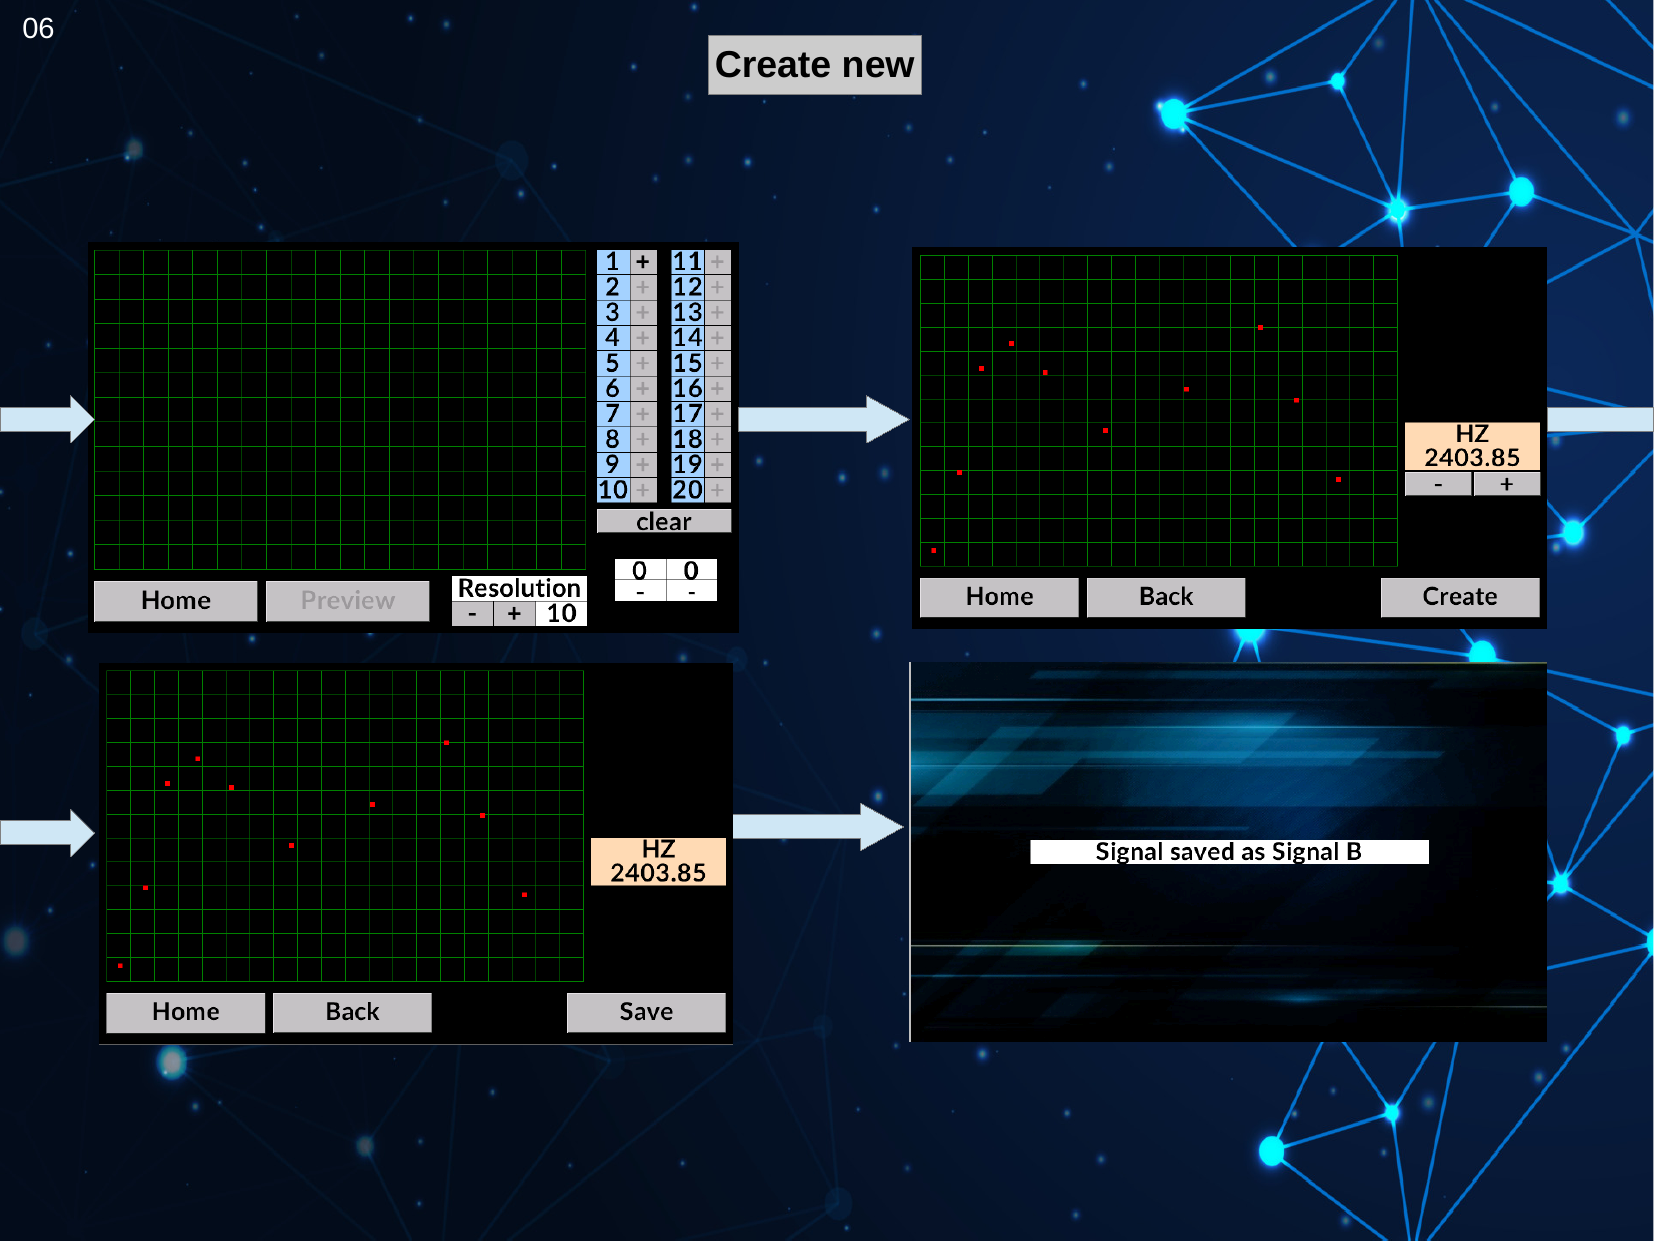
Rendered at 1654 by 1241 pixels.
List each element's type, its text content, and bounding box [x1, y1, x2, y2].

text_box [1547, 407, 1654, 432]
picture [0, 0, 1654, 1241]
text_box [0, 395, 95, 443]
text_box [0, 809, 95, 857]
title 06 [6, 5, 71, 48]
text_box Create new [708, 35, 922, 95]
text_box [733, 803, 904, 851]
text_box [738, 395, 910, 443]
